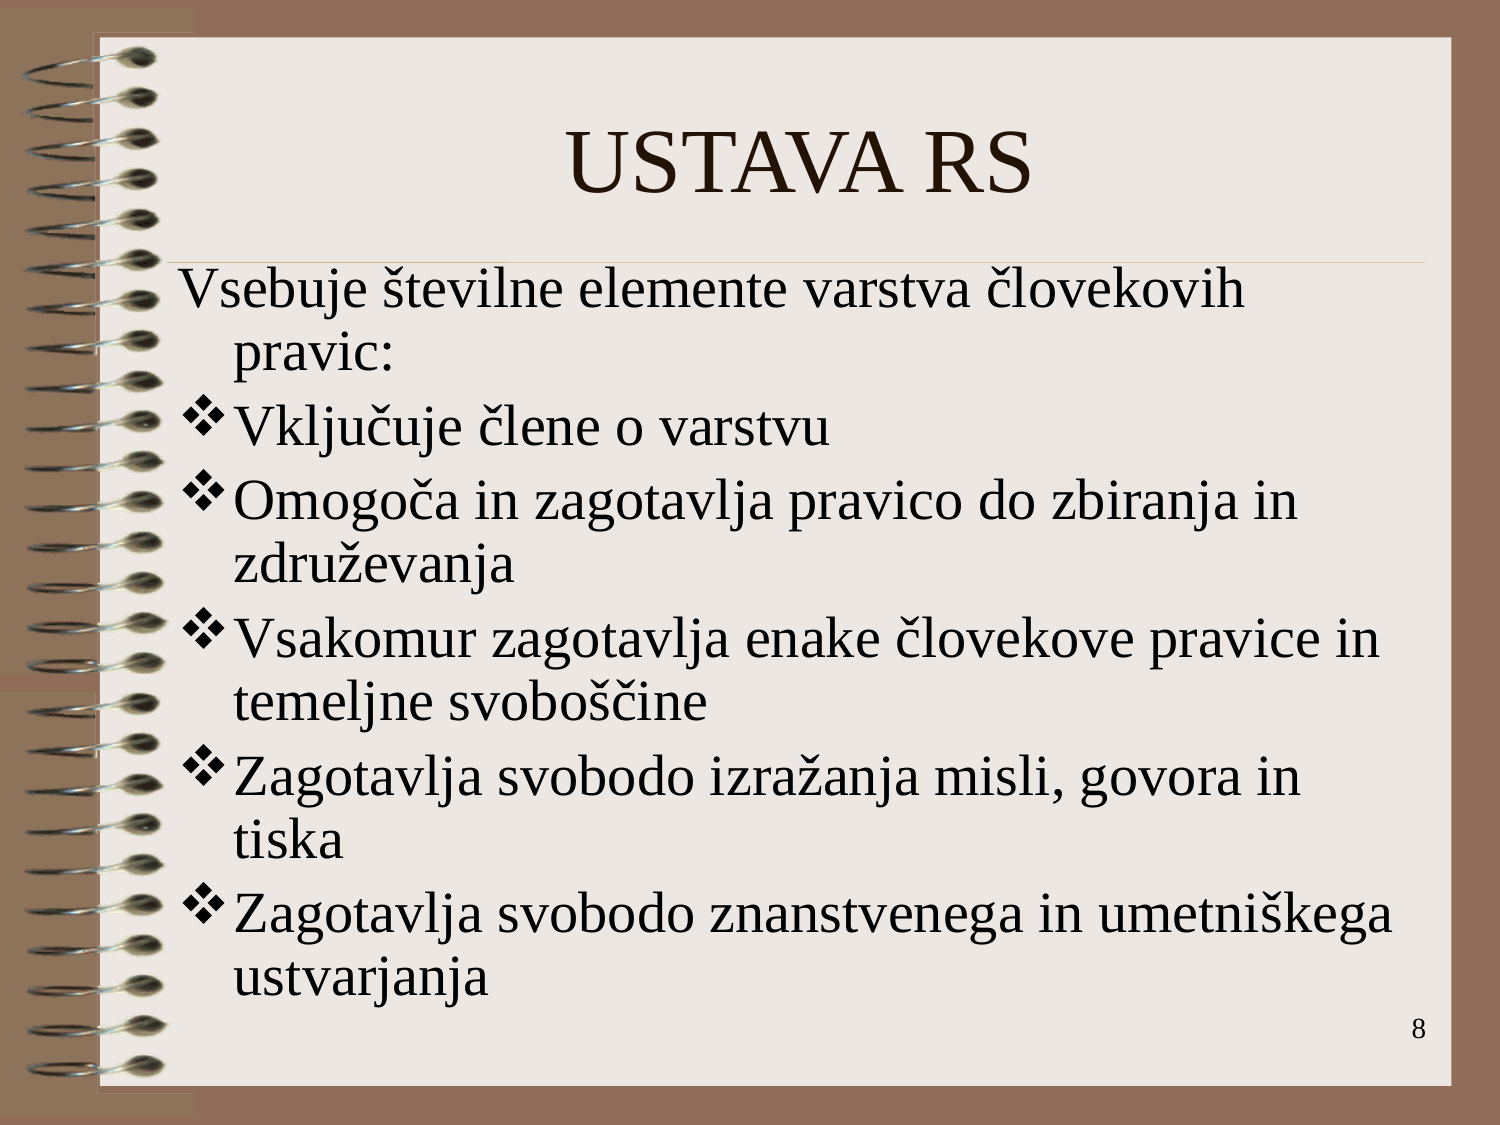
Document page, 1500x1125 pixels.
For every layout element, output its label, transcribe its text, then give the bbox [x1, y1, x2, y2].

slide_number <number> [1128, 1001, 1442, 1077]
list Vsebuje številne elemente varstva človekovih pravic: Vključuje člene o varstvu Omogoča in zagotavlja pravico do zbiranja in združevanja Vsakomur zagotavlja enake človekove pravice in temeljne svoboščine Zagotavlja svobodo izražanja misli, govora in tiska Zagotavlja svobodo znanstvenega in umetniškega ustvarjanja [162, 249, 1413, 925]
picture [0, 692, 194, 1115]
title USTAVA RS [174, 62, 1425, 250]
picture [0, 8, 194, 674]
